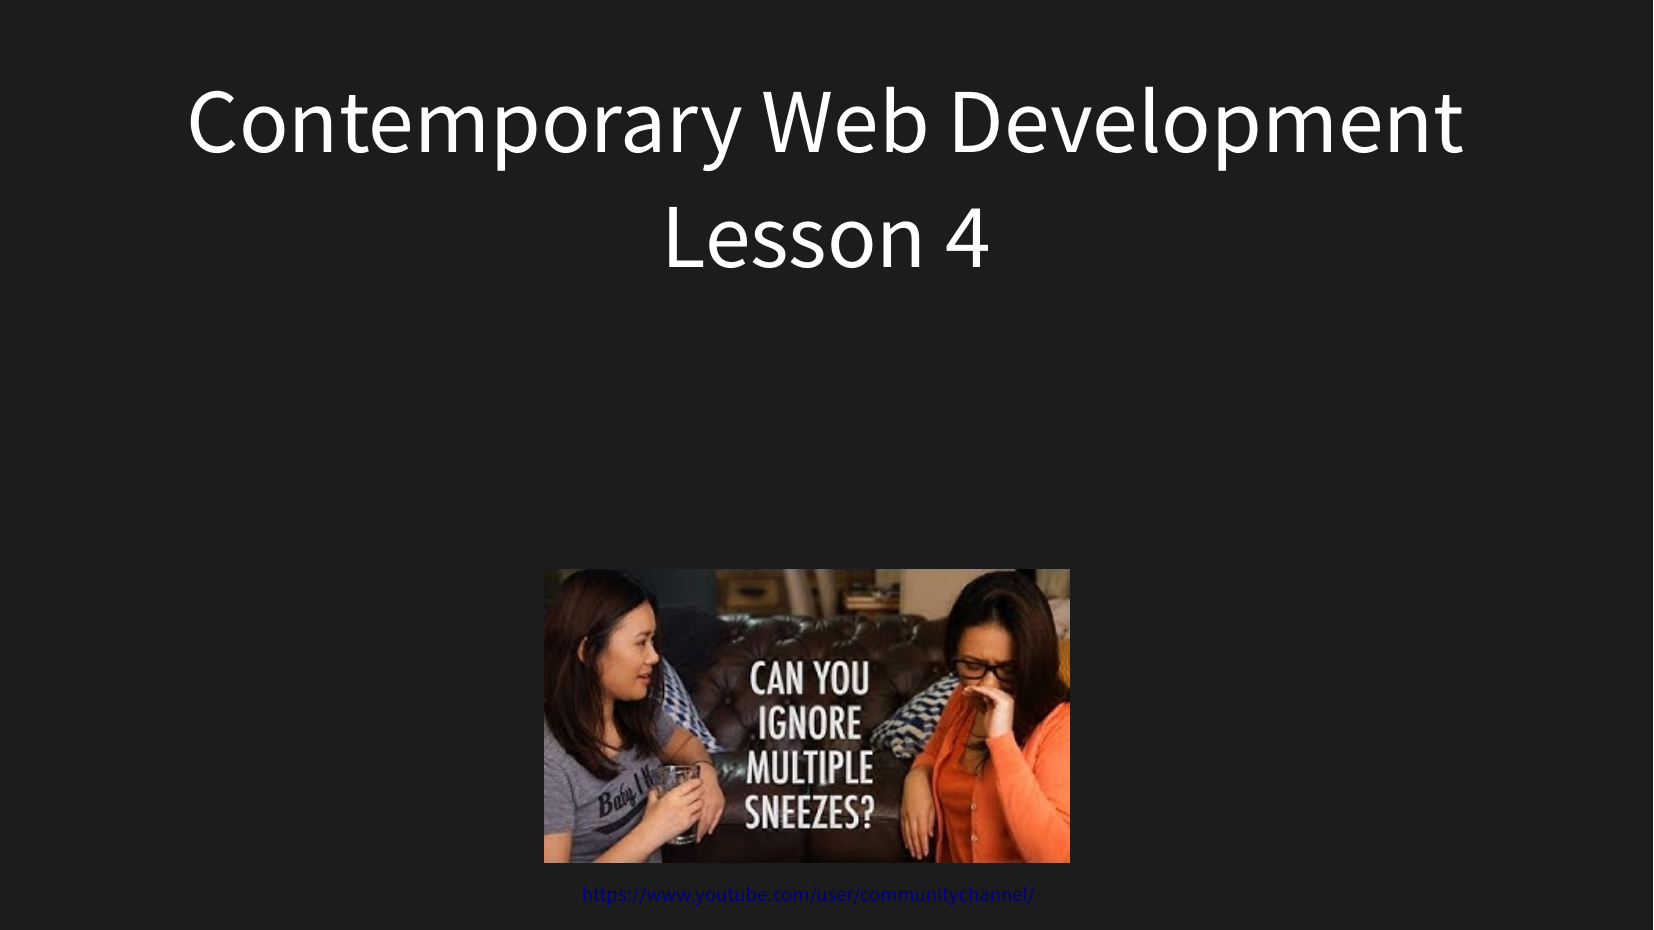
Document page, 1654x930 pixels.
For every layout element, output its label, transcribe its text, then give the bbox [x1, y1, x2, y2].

picture [544, 569, 1070, 863]
title Contemporary Web Development Lesson 4 [0, 61, 1653, 293]
text_box https://www.youtube.com/user/communitychannel/ [475, 870, 1142, 917]
